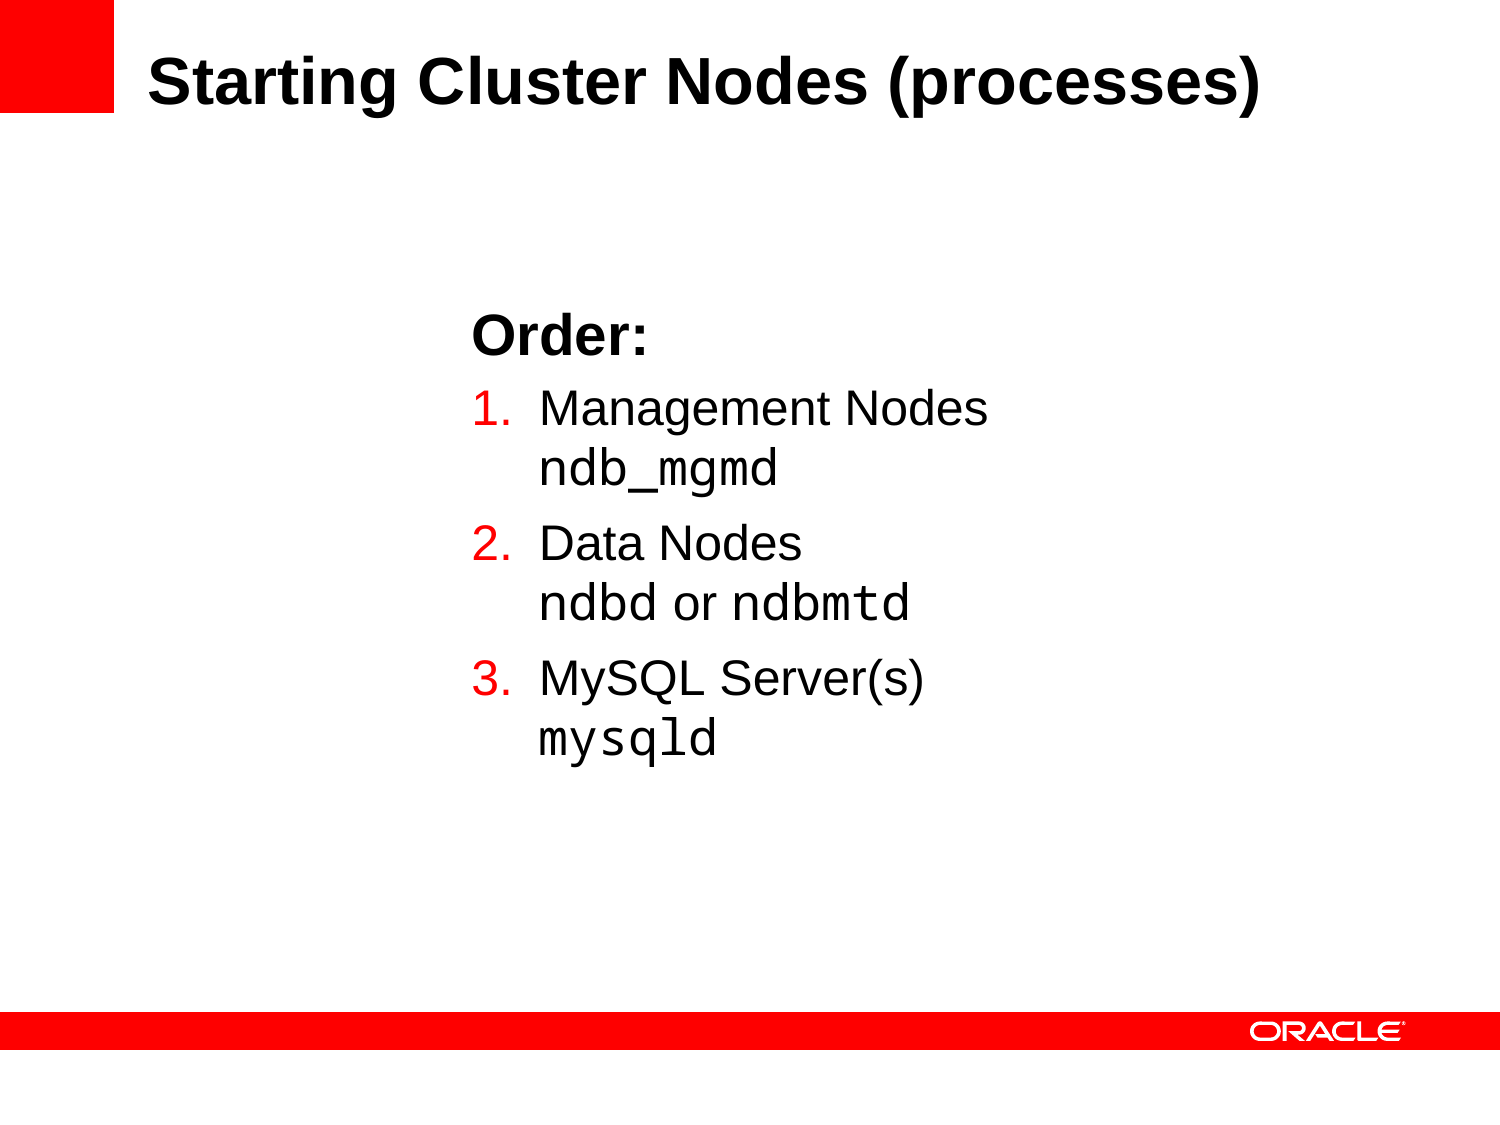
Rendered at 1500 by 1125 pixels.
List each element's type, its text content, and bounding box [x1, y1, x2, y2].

picture [0, 1012, 1500, 1050]
text_box Order: [456, 290, 665, 376]
text_box Management Nodes ndb_mgmd Data Nodes ndbd or ndbmtd MySQL Server(s) mysqld [456, 368, 1044, 773]
picture [0, 0, 114, 113]
title Starting Cluster Nodes (processes) [147, 8, 1392, 119]
